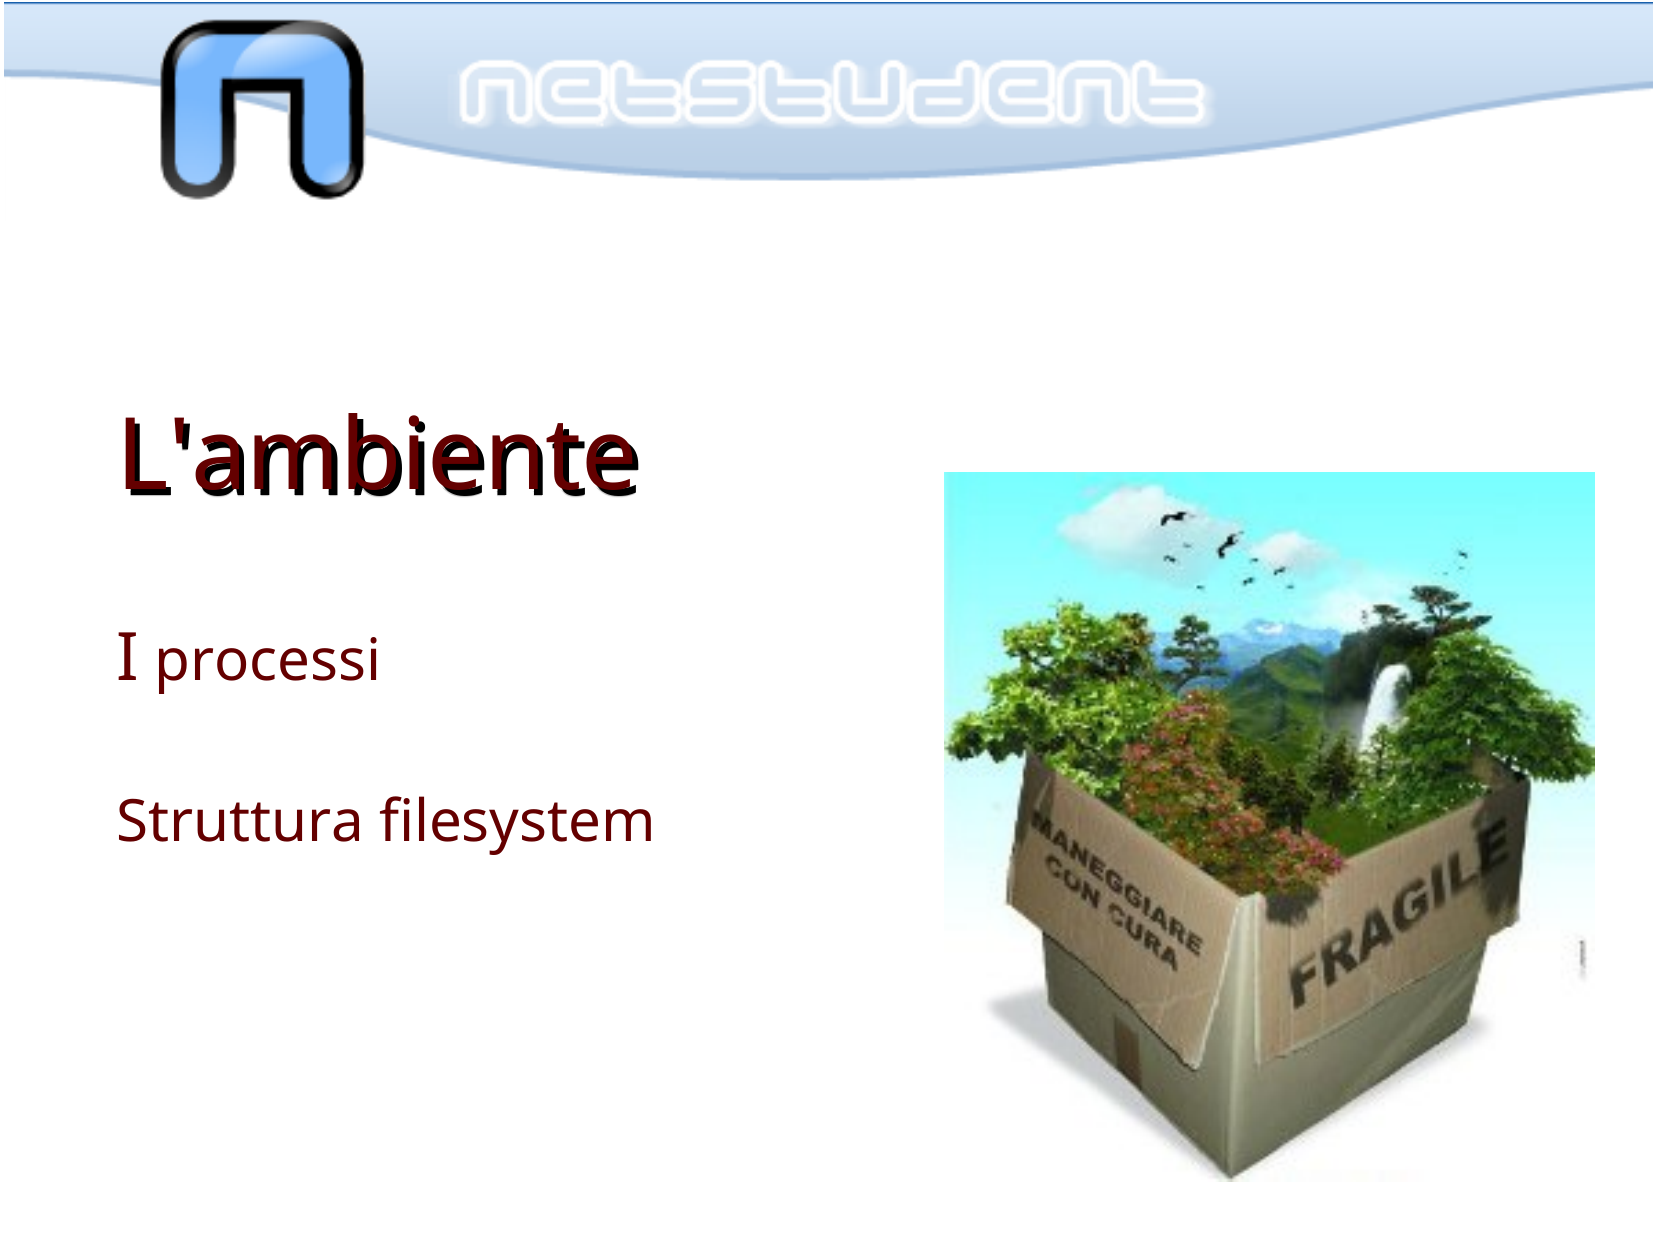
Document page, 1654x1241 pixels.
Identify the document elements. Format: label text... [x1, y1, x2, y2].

title L'ambiente I processi Struttura filesystem [110, 422, 1211, 978]
picture [0, 0, 1654, 1241]
